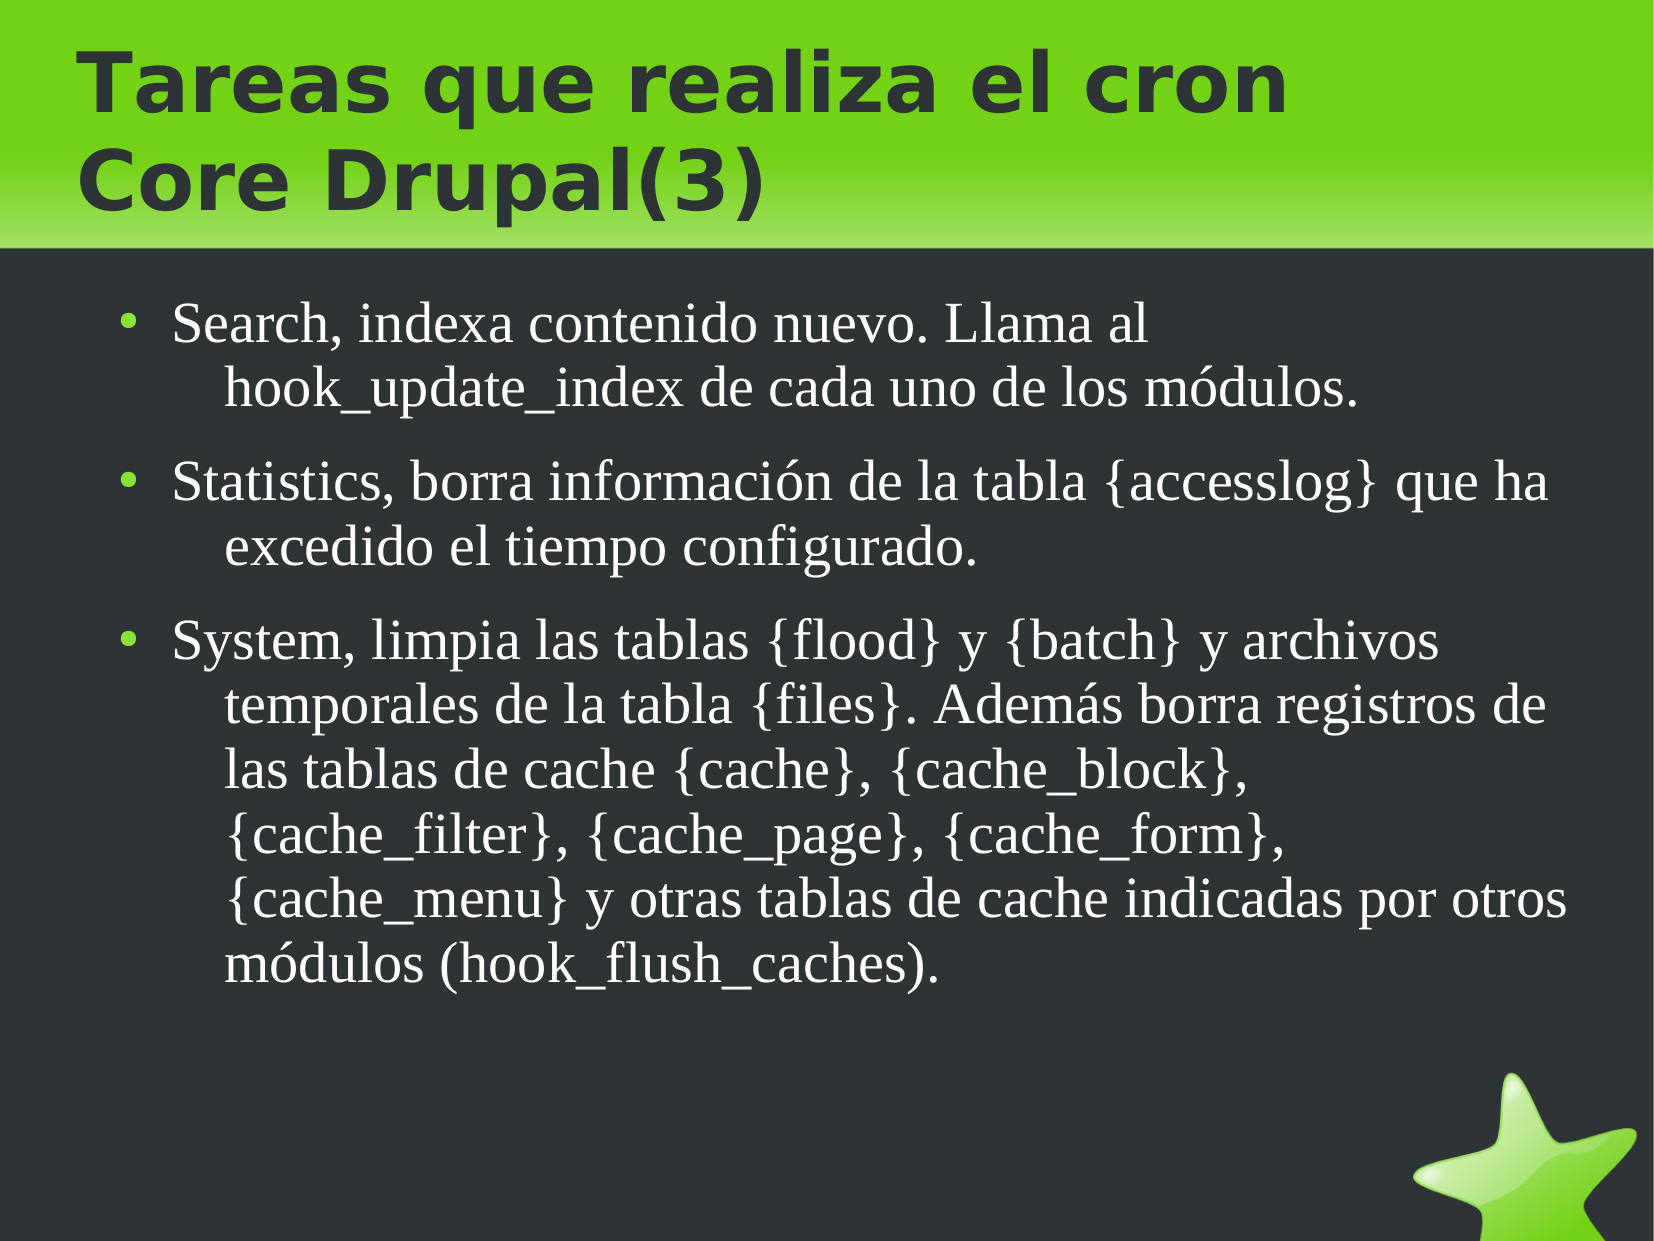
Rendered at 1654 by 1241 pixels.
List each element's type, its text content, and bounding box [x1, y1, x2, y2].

title Tareas que realiza el cron Core Drupal(3) [76, 35, 1565, 230]
picture [0, 0, 1654, 1241]
list Search, indexa contenido nuevo. Llama al hook_update_index de cada uno de los módulos. Statistics, borra información de la tabla {accesslog} que ha excedido el tiempo configurado. System, limpia las tablas {flood} y {batch} y archivos temporales de la tabla {files}. Además borra registros de las tablas de cache {cache}, {cache_block}, {cache_filter}, {cache_page}, {cache_form}, {cache_menu} y otras tablas de cache indicadas por otros módulos (hook_flush_caches). [82, 290, 1571, 1094]
